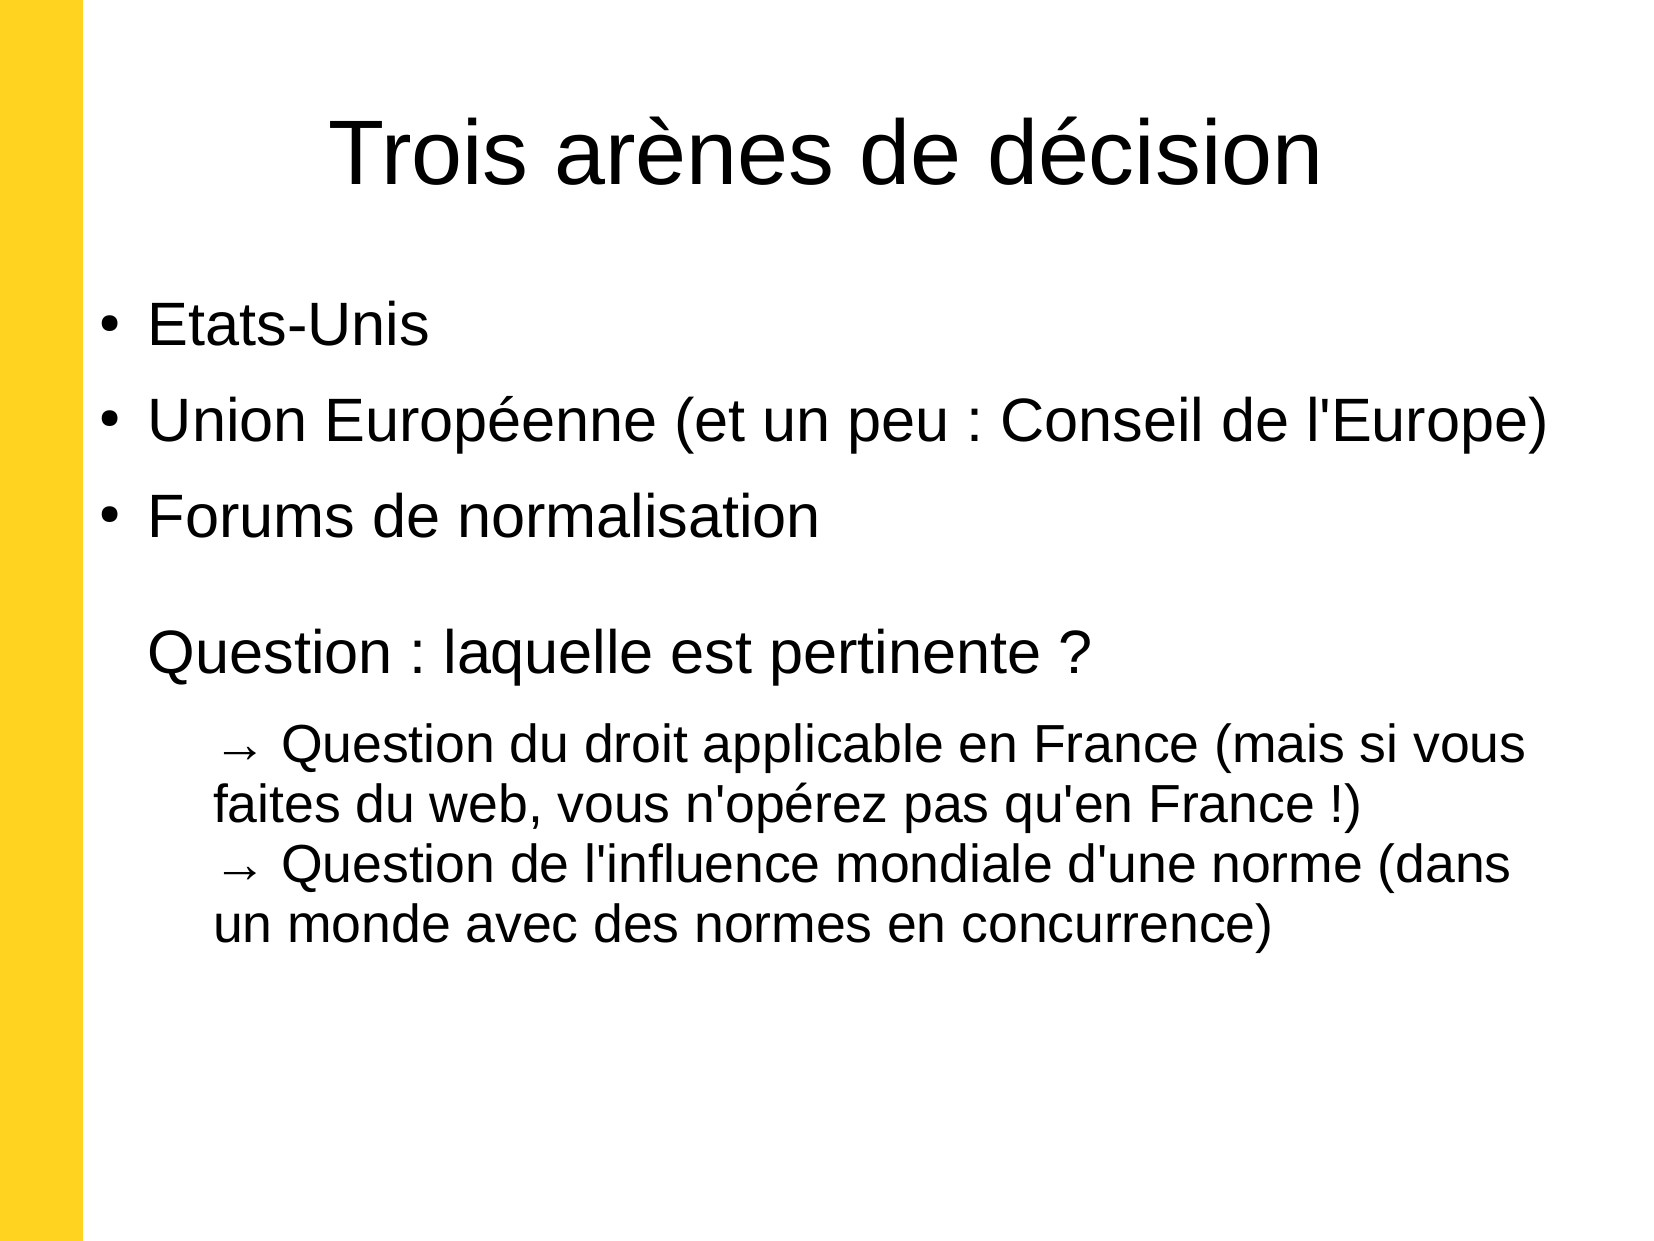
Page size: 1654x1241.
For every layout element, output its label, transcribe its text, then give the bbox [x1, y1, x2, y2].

list Etats-Unis Union Européenne (et un peu : Conseil de l'Europe) Forums de normalisation Question : laquelle est pertinente ? → Question du droit applicable en France (mais si vous faites du web, vous n'opérez pas qu'en France !) → Question de l'influence mondiale d'une norme (dans un monde avec des normes en concurrence) [83, 290, 1571, 1010]
text_box [0, 0, 83, 1241]
title Trois arènes de décision [83, 49, 1571, 257]
